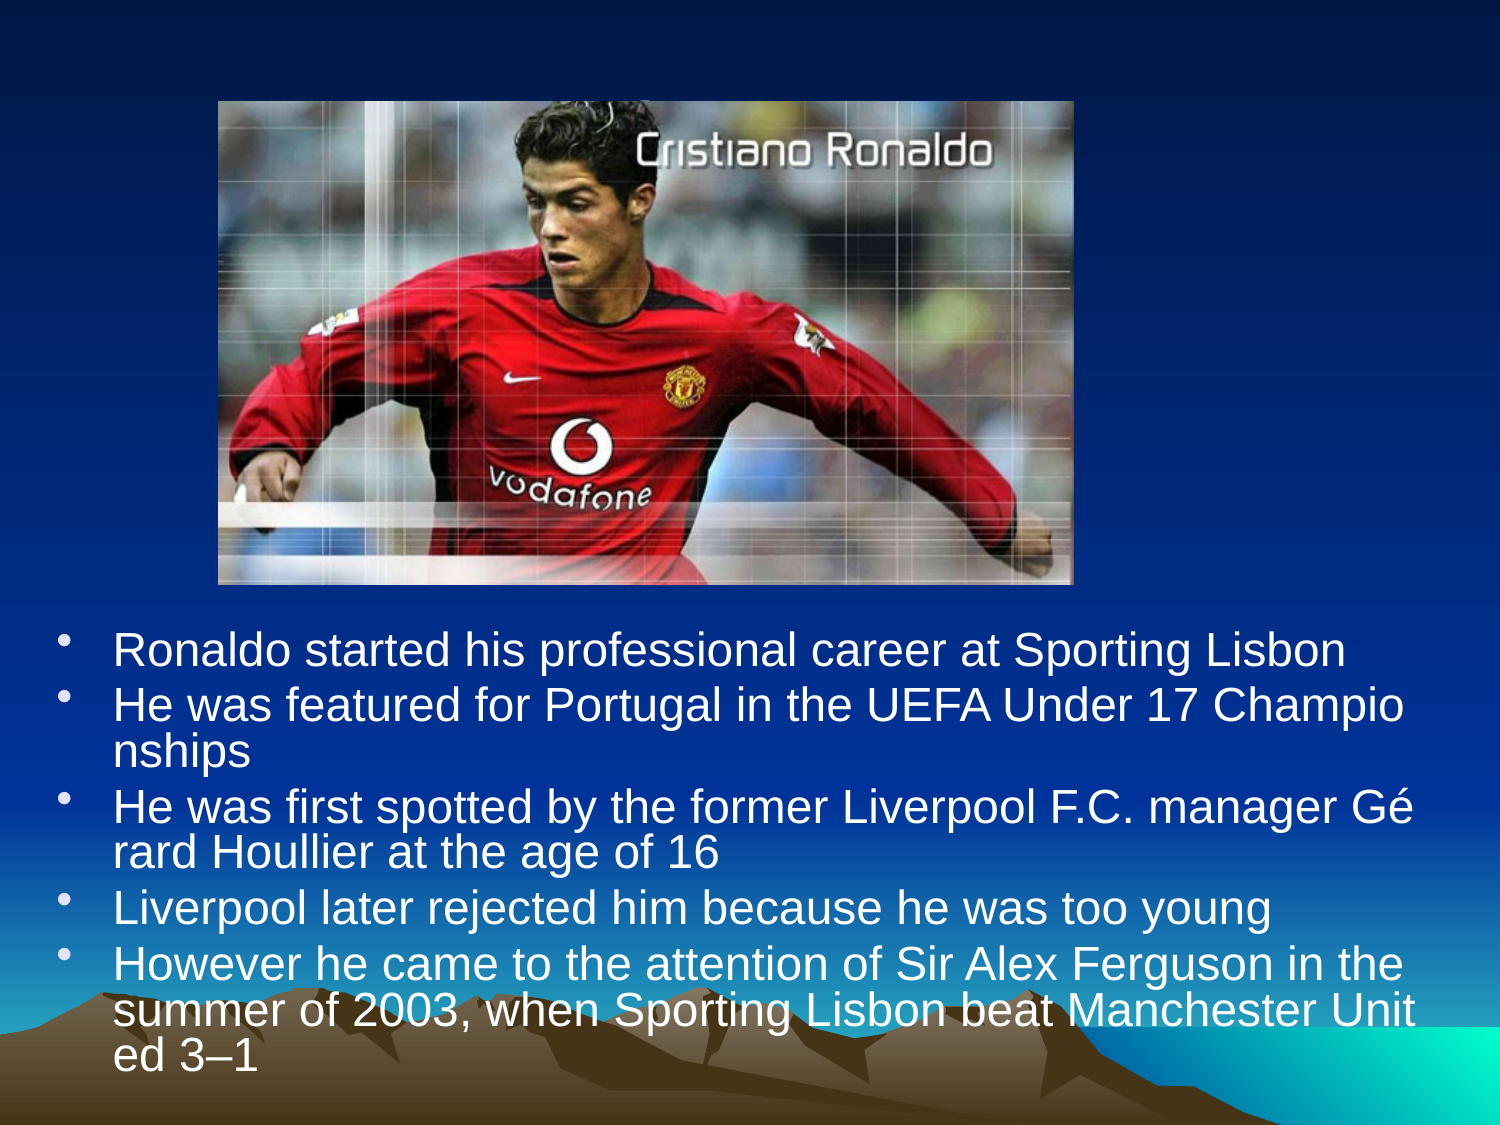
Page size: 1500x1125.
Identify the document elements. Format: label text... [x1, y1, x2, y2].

list Ronaldo started his professional career at Sporting Lisbon He was featured for Portugal in the UEFA Under 17 Championships He was first spotted by the former Liverpool F.C. manager Gérard Houllier at the age of 16 Liverpool later rejected him because he was too young However he came to the attention of Sir Alex Ferguson in the summer of 2003, when Sporting Lisbon beat Manchester United 3–1 [41, 621, 1436, 1125]
picture [218, 101, 1074, 585]
title Early Career [75, 37, 1425, 225]
